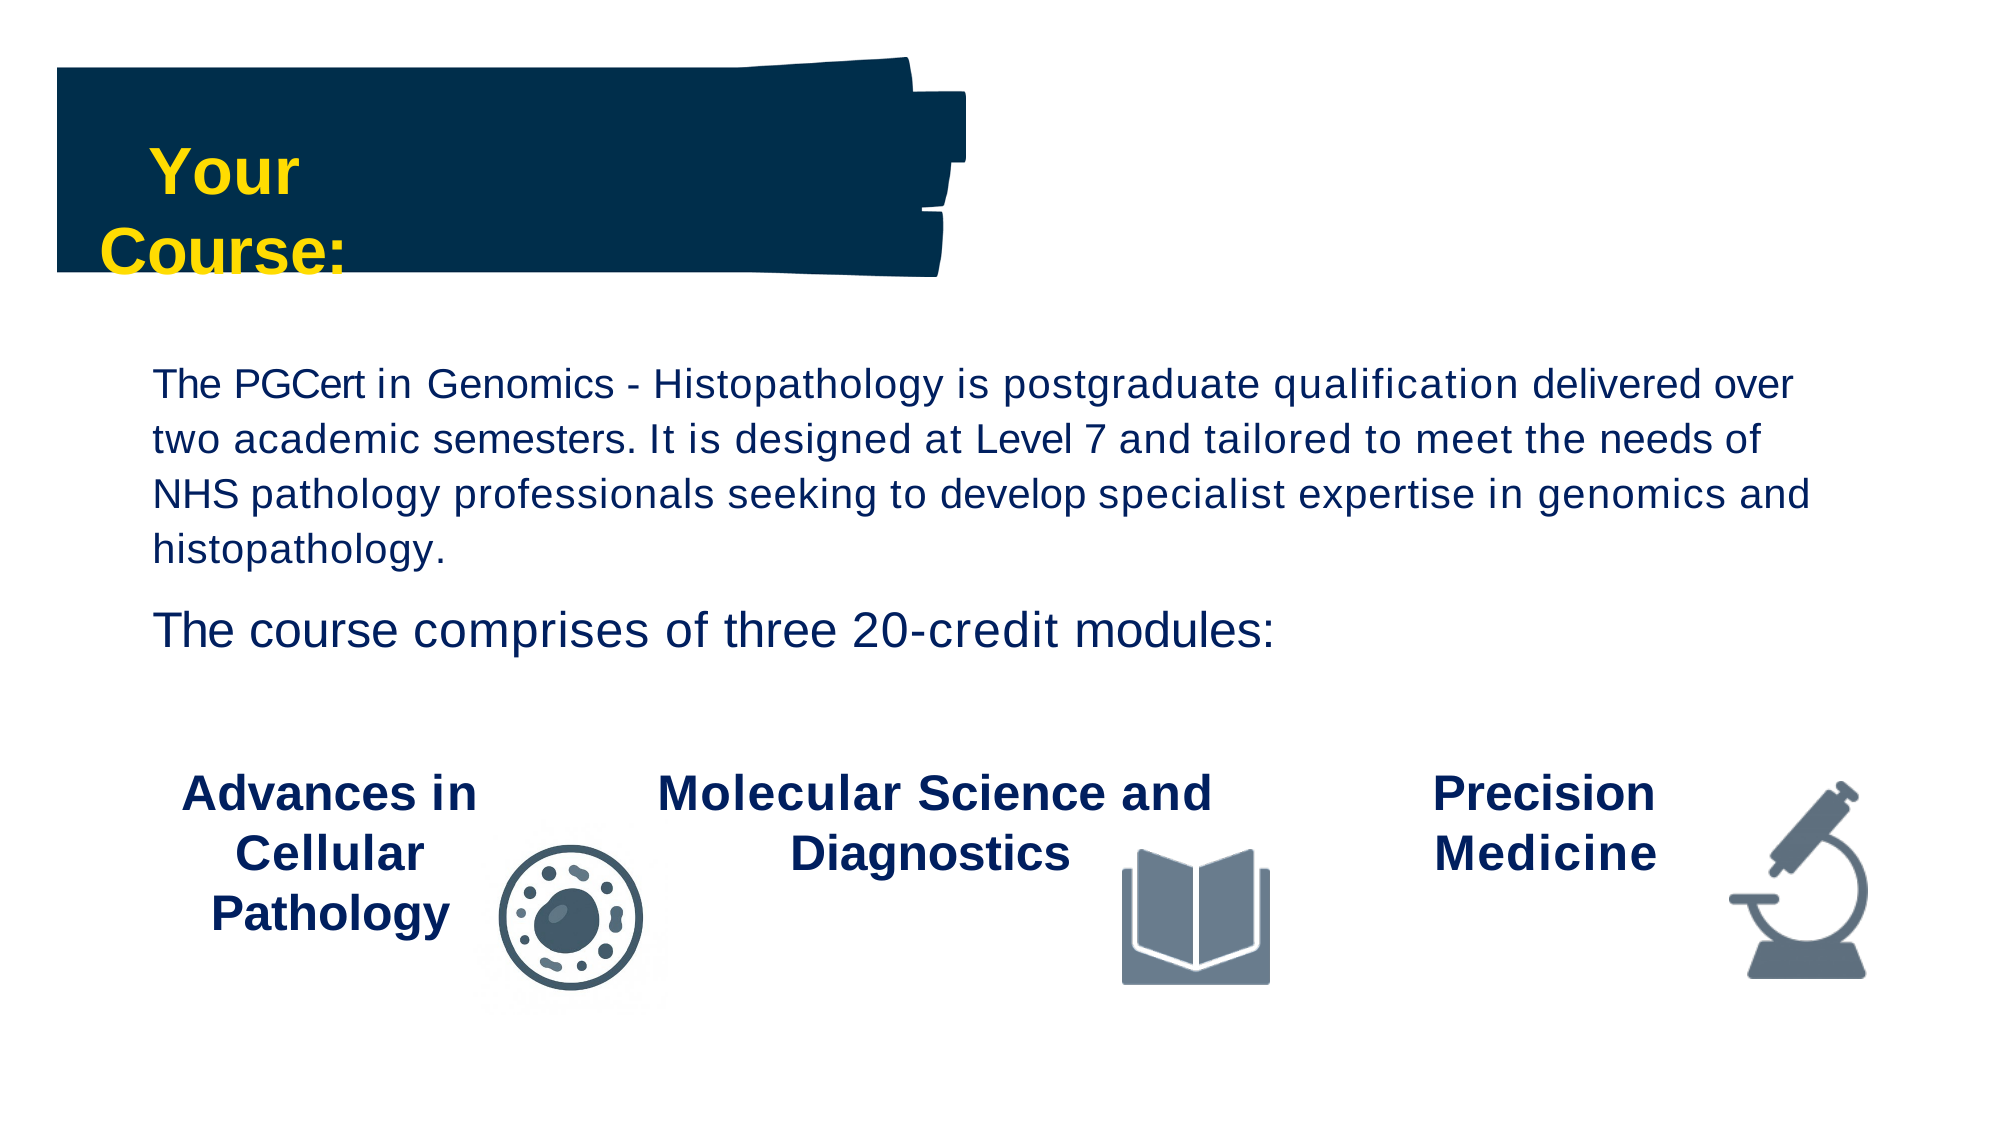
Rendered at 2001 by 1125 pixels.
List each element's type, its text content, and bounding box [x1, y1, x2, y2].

text_box Molecular Science and Diagnostics [655, 758, 1222, 883]
picture [473, 819, 668, 1015]
picture [57, 57, 966, 277]
text_box Advances in Cellular Pathology [177, 758, 483, 943]
text_box Precision Medicine [1430, 758, 1666, 883]
picture [1119, 840, 1273, 994]
picture [1729, 781, 1868, 979]
title Your Course: [97, 125, 519, 211]
text_box The PGCert in Genomics - Histopathology is postgraduate qualification delivered over two academic semesters. It is designed at Level 7 and tailored to meet the needs of NHS pathology professionals seeking to develop specialist expertise in genomics and histopathology. The course comprises of three 20-credit modules: [150, 349, 1844, 660]
